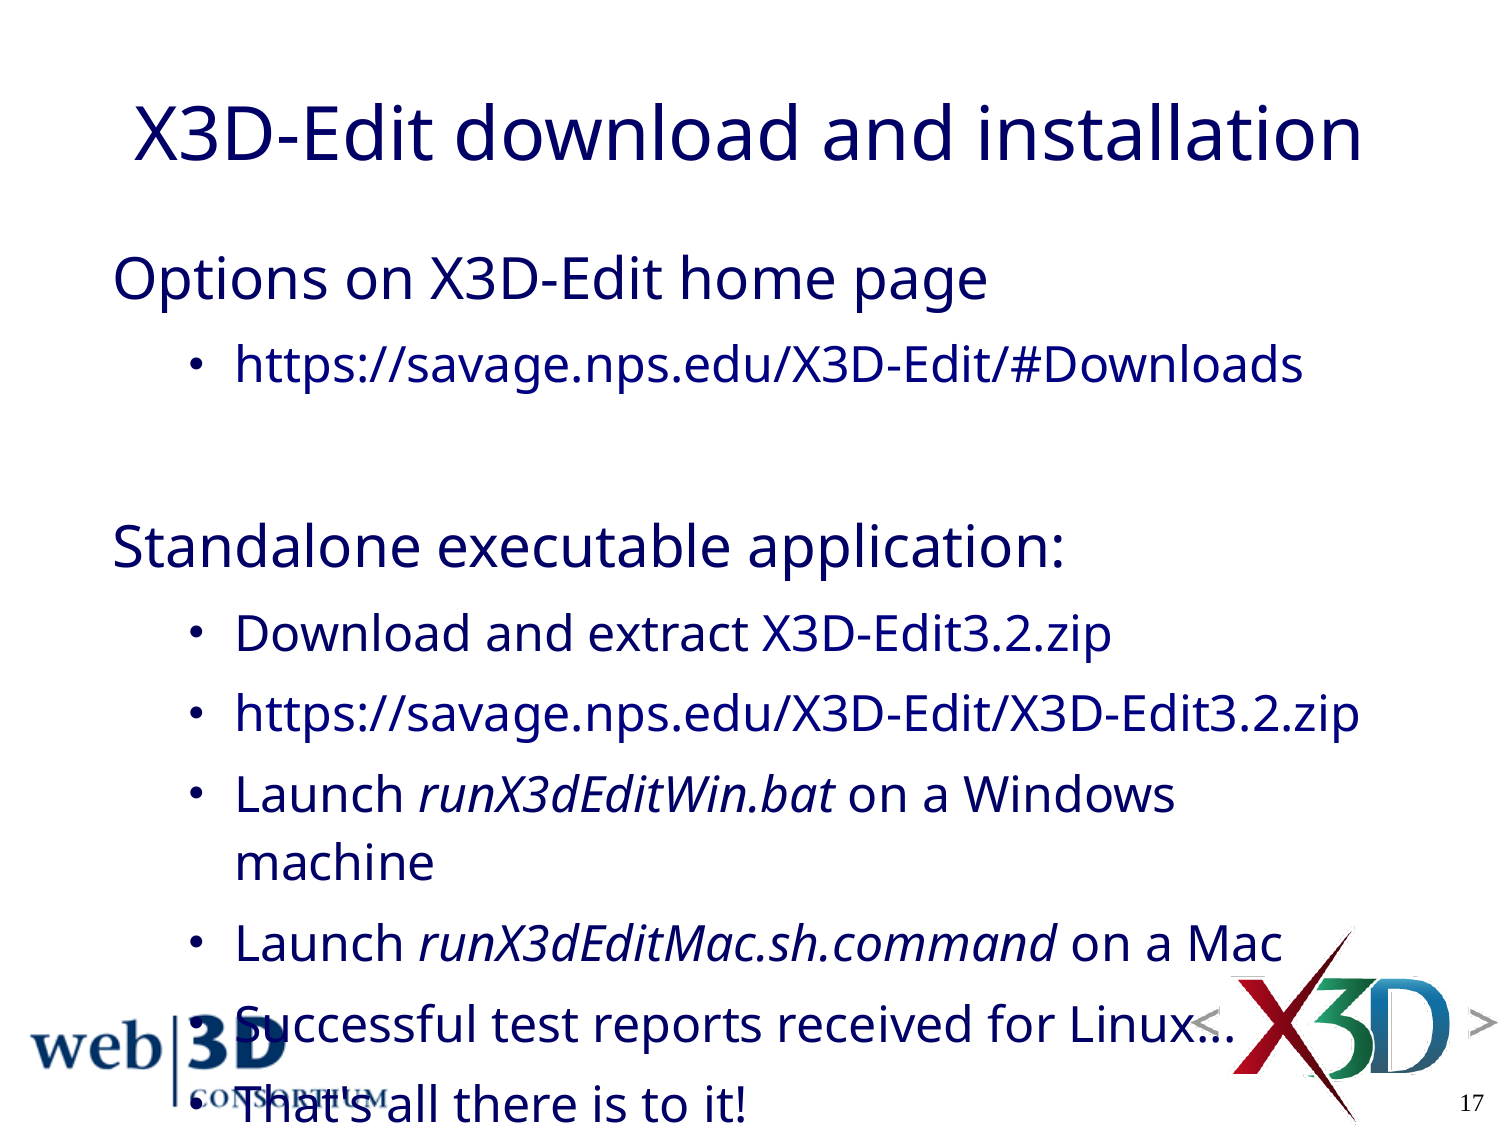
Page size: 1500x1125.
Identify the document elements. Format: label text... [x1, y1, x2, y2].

list Options on X3D-Edit home page https://savage.nps.edu/X3D-Edit/#Downloads Standalone executable application: Download and extract X3D-Edit3.2.zip https://savage.nps.edu/X3D-Edit/X3D-Edit3.2.zip Launch runX3dEditWin.bat on a Windows machine Launch runX3dEditMac.sh.command on a Mac Successful test reports received for Linux... That's all there is to it! [112, 237, 1388, 1125]
title X3D-Edit download and installation [112, 44, 1388, 218]
picture [12, 998, 112, 1118]
picture [1388, 926, 1500, 1125]
